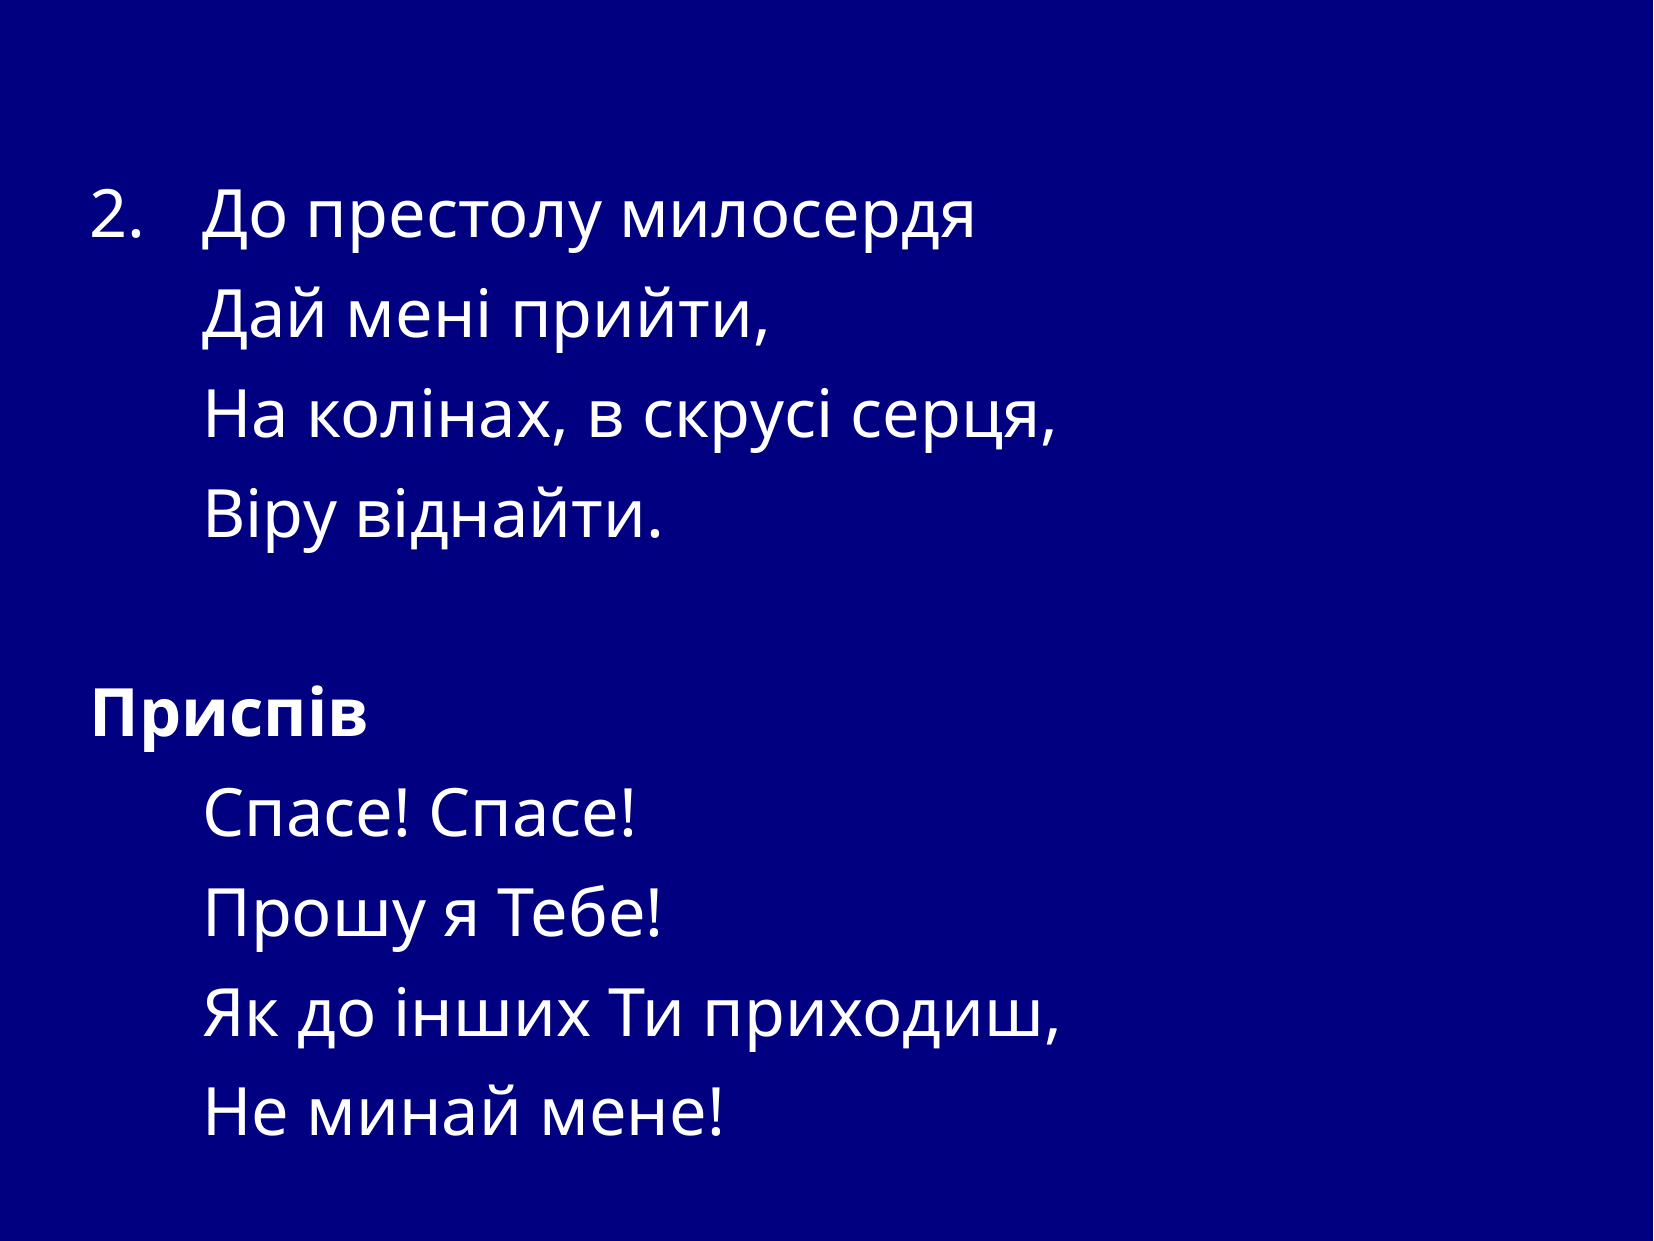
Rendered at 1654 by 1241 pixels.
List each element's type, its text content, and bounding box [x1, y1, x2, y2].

text_box 2. До престолу милосердя Дай мені прийти, На колінах, в скрусі серця, Віру віднайти. Приспів Спасе! Спасе! Прошу я Тебе! Як до інших Ти приходиш, Не минай мене! [75, 150, 1576, 1163]
